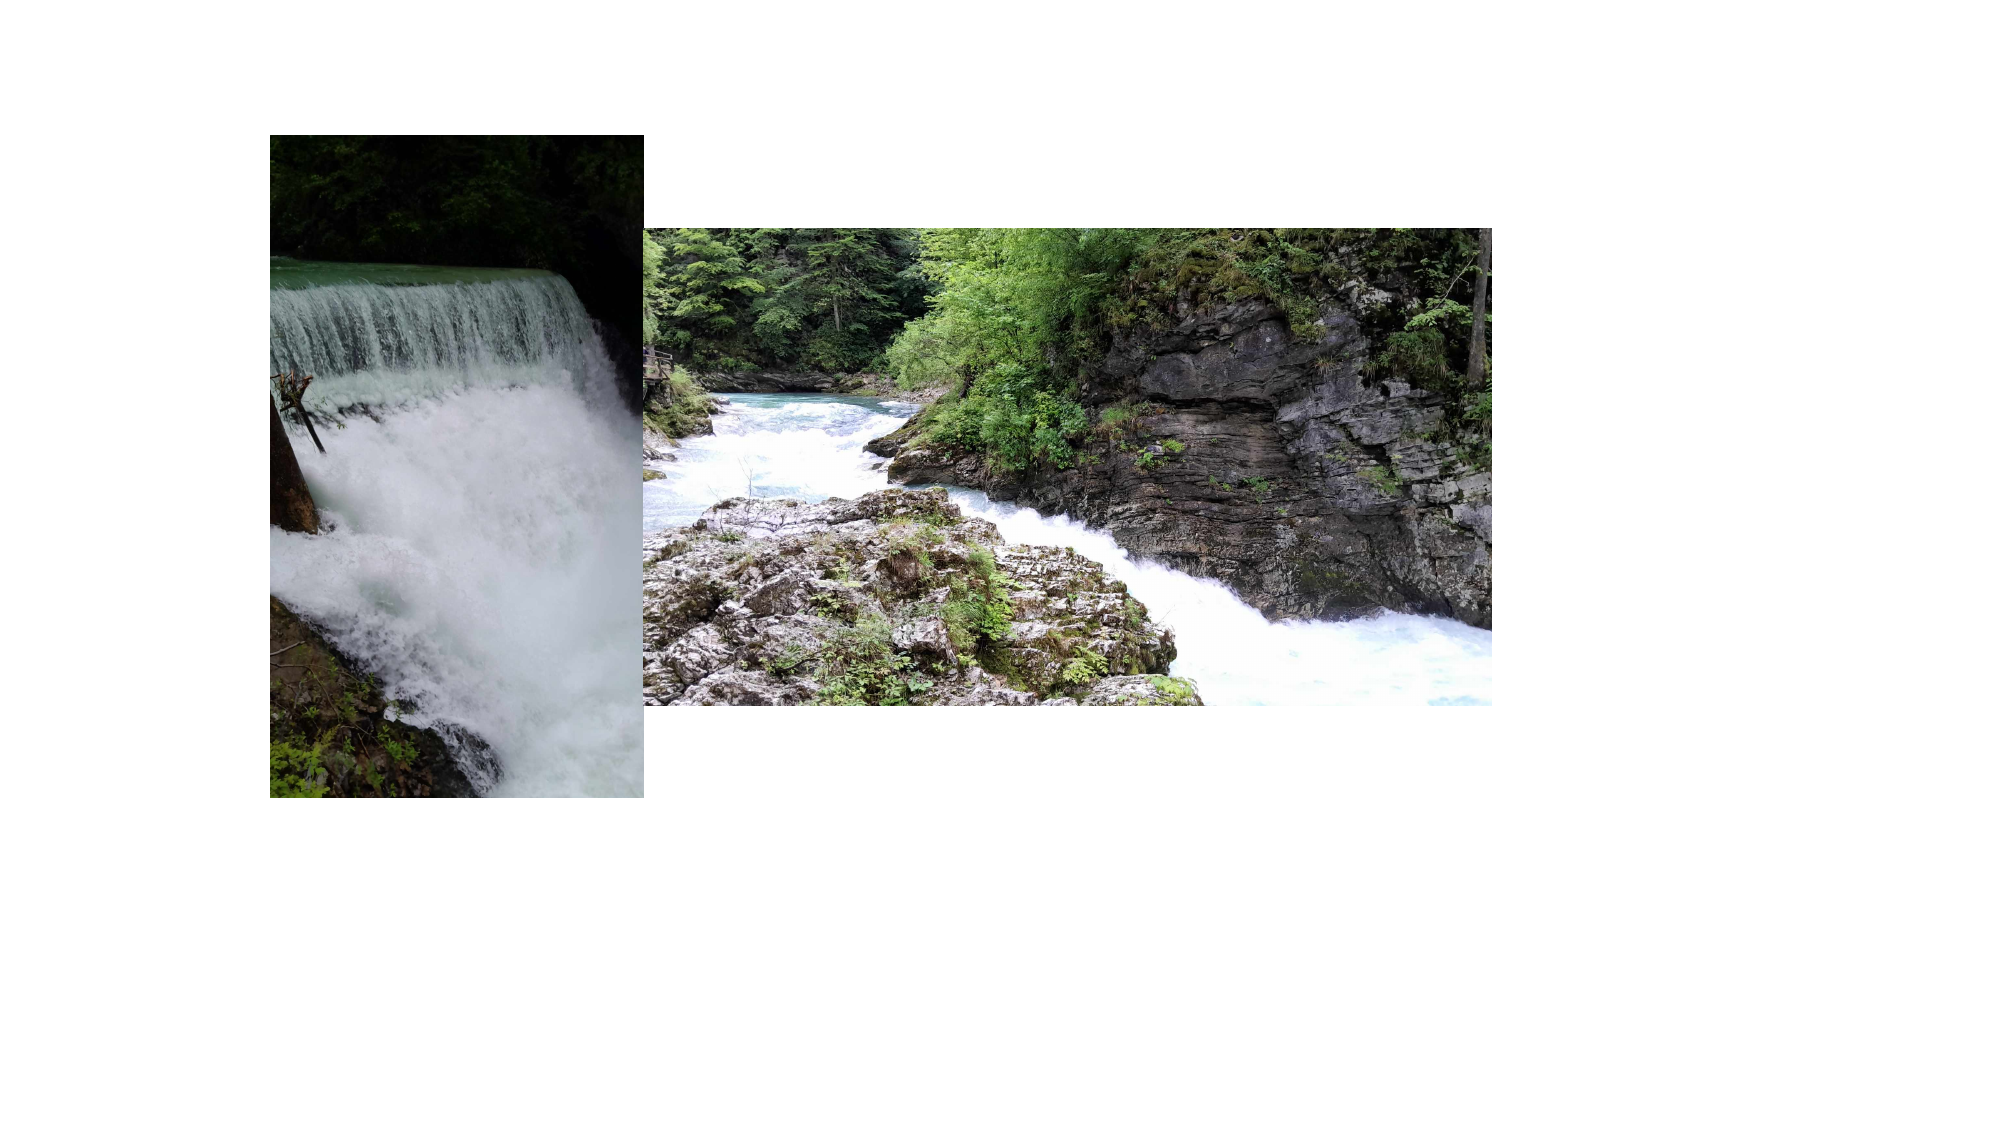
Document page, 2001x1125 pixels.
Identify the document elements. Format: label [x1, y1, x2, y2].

picture [270, 135, 1492, 798]
